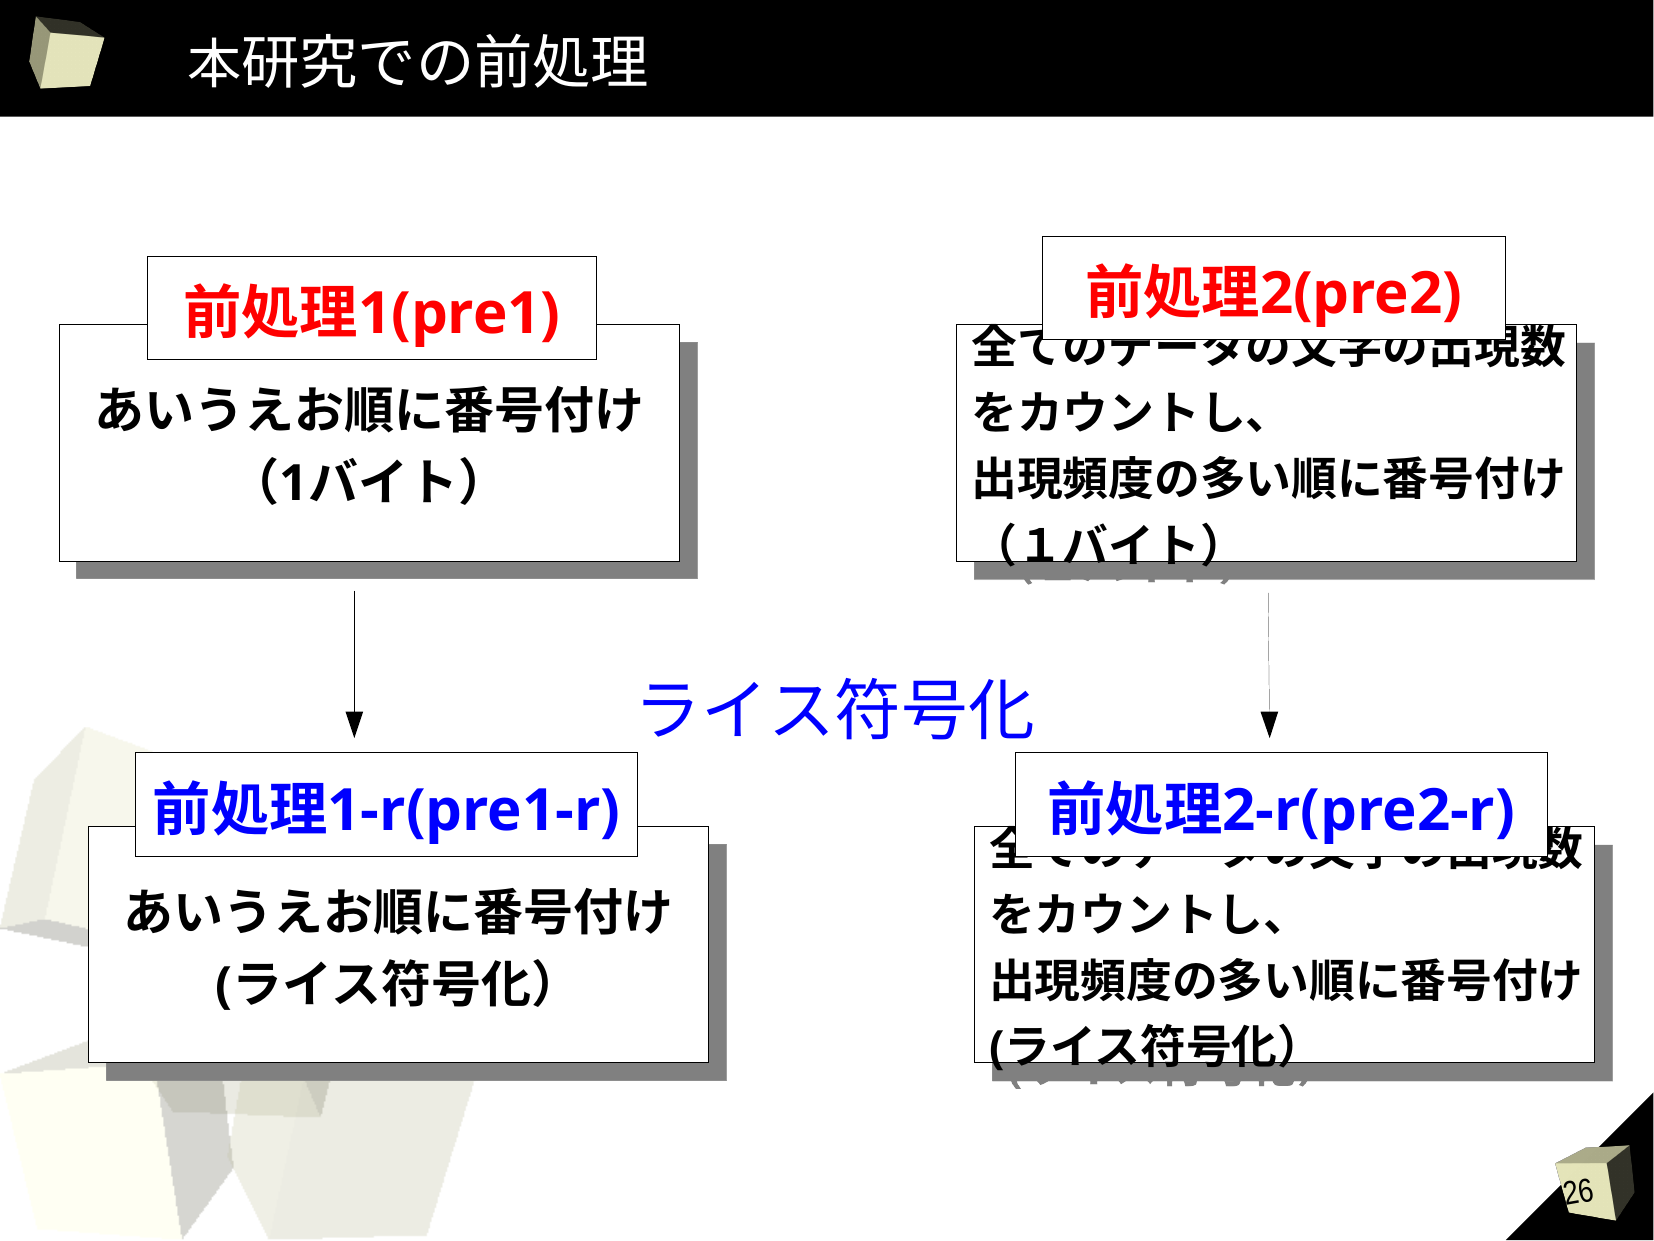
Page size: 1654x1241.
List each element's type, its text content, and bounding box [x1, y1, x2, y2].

text_box 前処理1(pre1) [147, 256, 597, 360]
text_box 全てのデータの文字の出現数 をカウントし、 出現頻度の多い順に番号付け （１バイト） [956, 324, 1577, 562]
text_box 前処理2(pre2) [1042, 236, 1506, 340]
text_box 前処理1-r(pre1-r) [135, 752, 638, 857]
text_box あいうえお順に番号付け (ライス符号化） [88, 826, 709, 1063]
text_box 前処理2-r(pre2-r) [1015, 752, 1548, 857]
text_box ■本研究での前処理 [118, 8, 916, 89]
text_box あいうえお順に番号付け （1バイト） [59, 324, 680, 562]
text_box ライス符号化 [620, 649, 1418, 732]
text_box 全てのデータの文字の出現数 をカウントし、 出現頻度の多い順に番号付け (ライス符号化） [974, 826, 1595, 1063]
picture [0, 726, 477, 1241]
